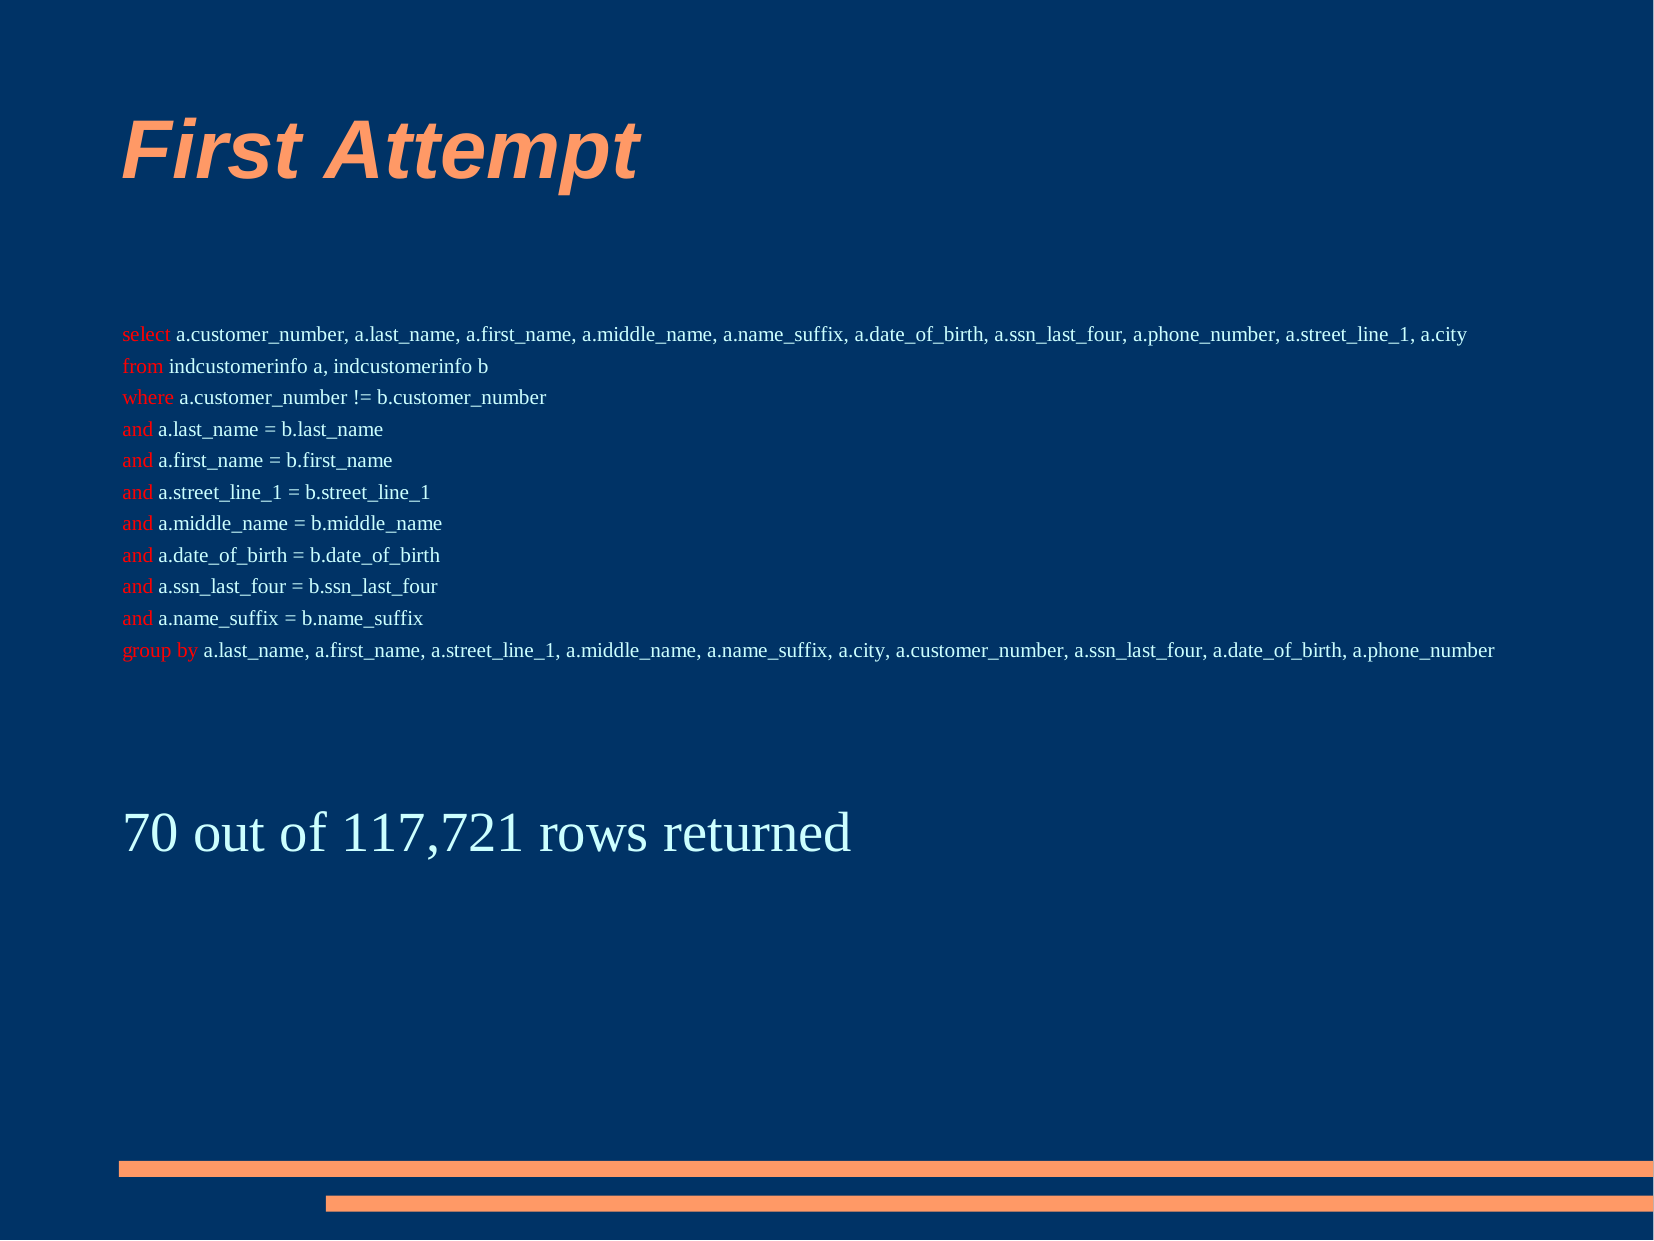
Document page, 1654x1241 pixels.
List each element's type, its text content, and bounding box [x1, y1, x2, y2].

title First Attempt [121, 46, 1534, 254]
chart [121, 322, 1560, 1132]
